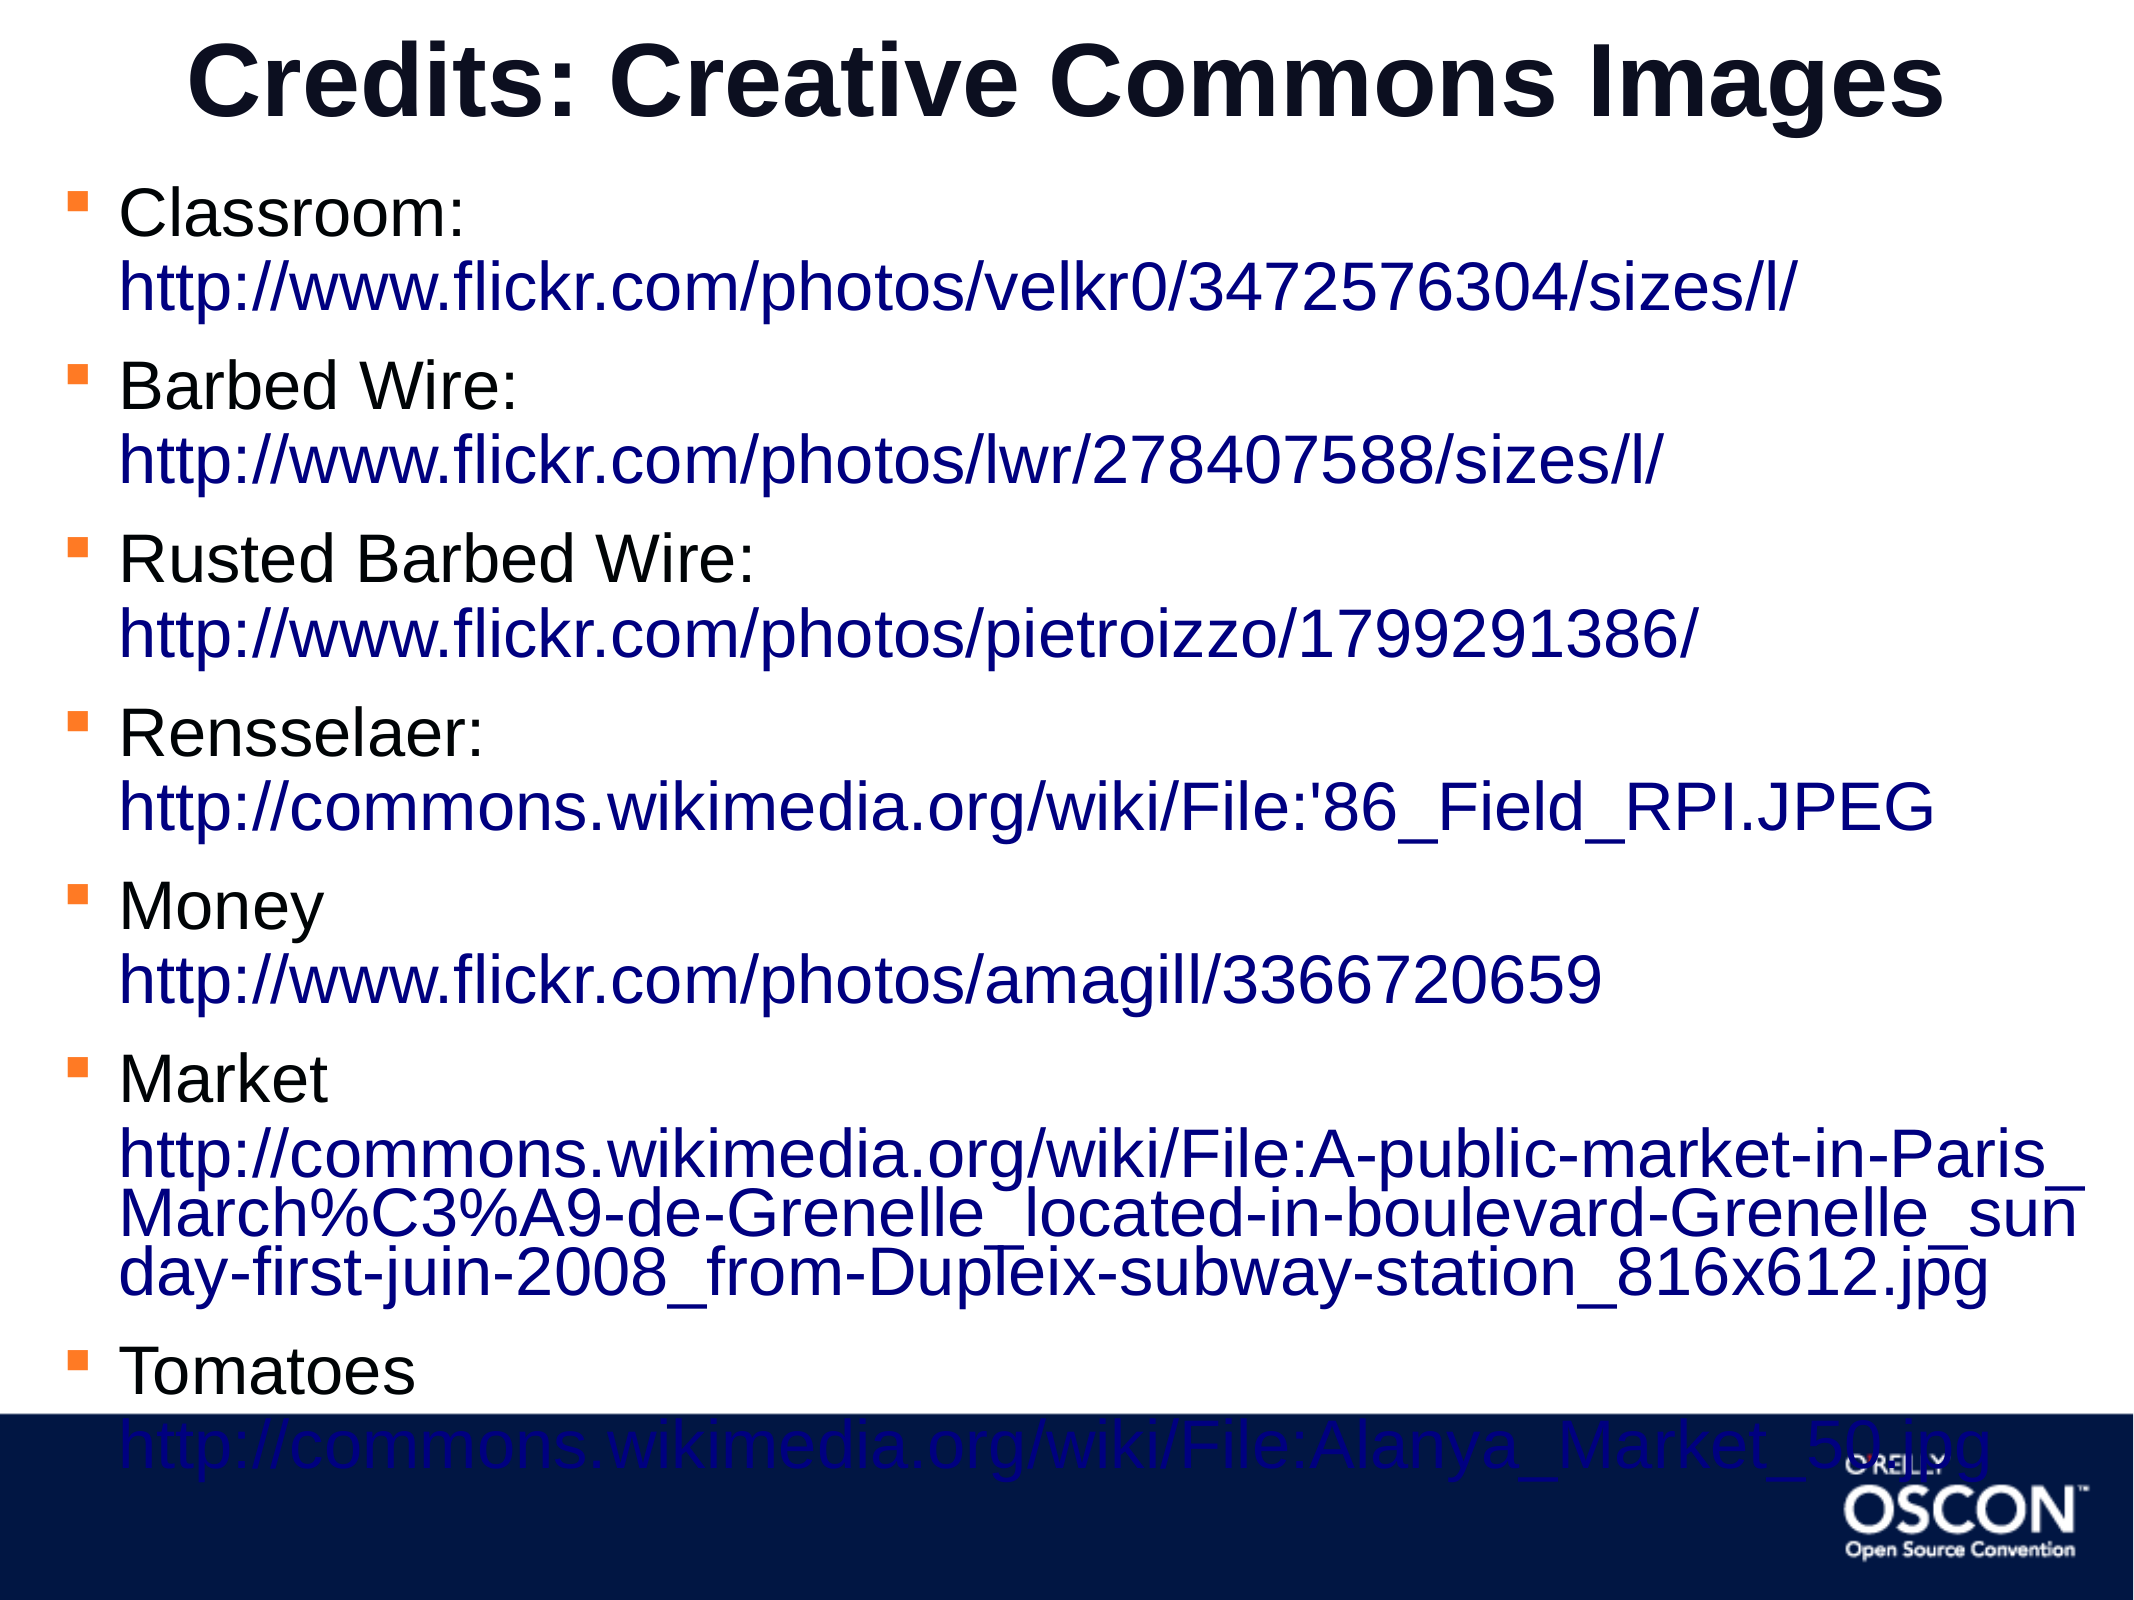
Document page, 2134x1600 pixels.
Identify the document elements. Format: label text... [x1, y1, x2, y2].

picture [0, 0, 2134, 1600]
title Credits: Creative Commons Images [41, 0, 2094, 152]
list Classroom:http://www.flickr.com/photos/velkr0/3472576304/sizes/l/ Barbed Wire: http://www.flickr.com/photos/lwr/278407588/sizes/l/ Rusted Barbed Wire: http://www.flickr.com/photos/pietroizzo/1799291386/ Rensselaer: http://commons.wikimedia.org/wiki/File:'86_Field_RPI.JPEG Money http://www.flickr.com/photos/amagill/3366720659 Market http://commons.wikimedia.org/wiki/File:A-public-market-in-Paris_March%C3%A9-de-Grenelle_located-in-boulevard-Grenelle_sunday-first-juin-2008_from-Dupleix-subway-station_816x612.jpg Tomatoes http://commons.wikimedia.org/wiki/File:Alanya_Market_50.jpg [47, 168, 2100, 1374]
